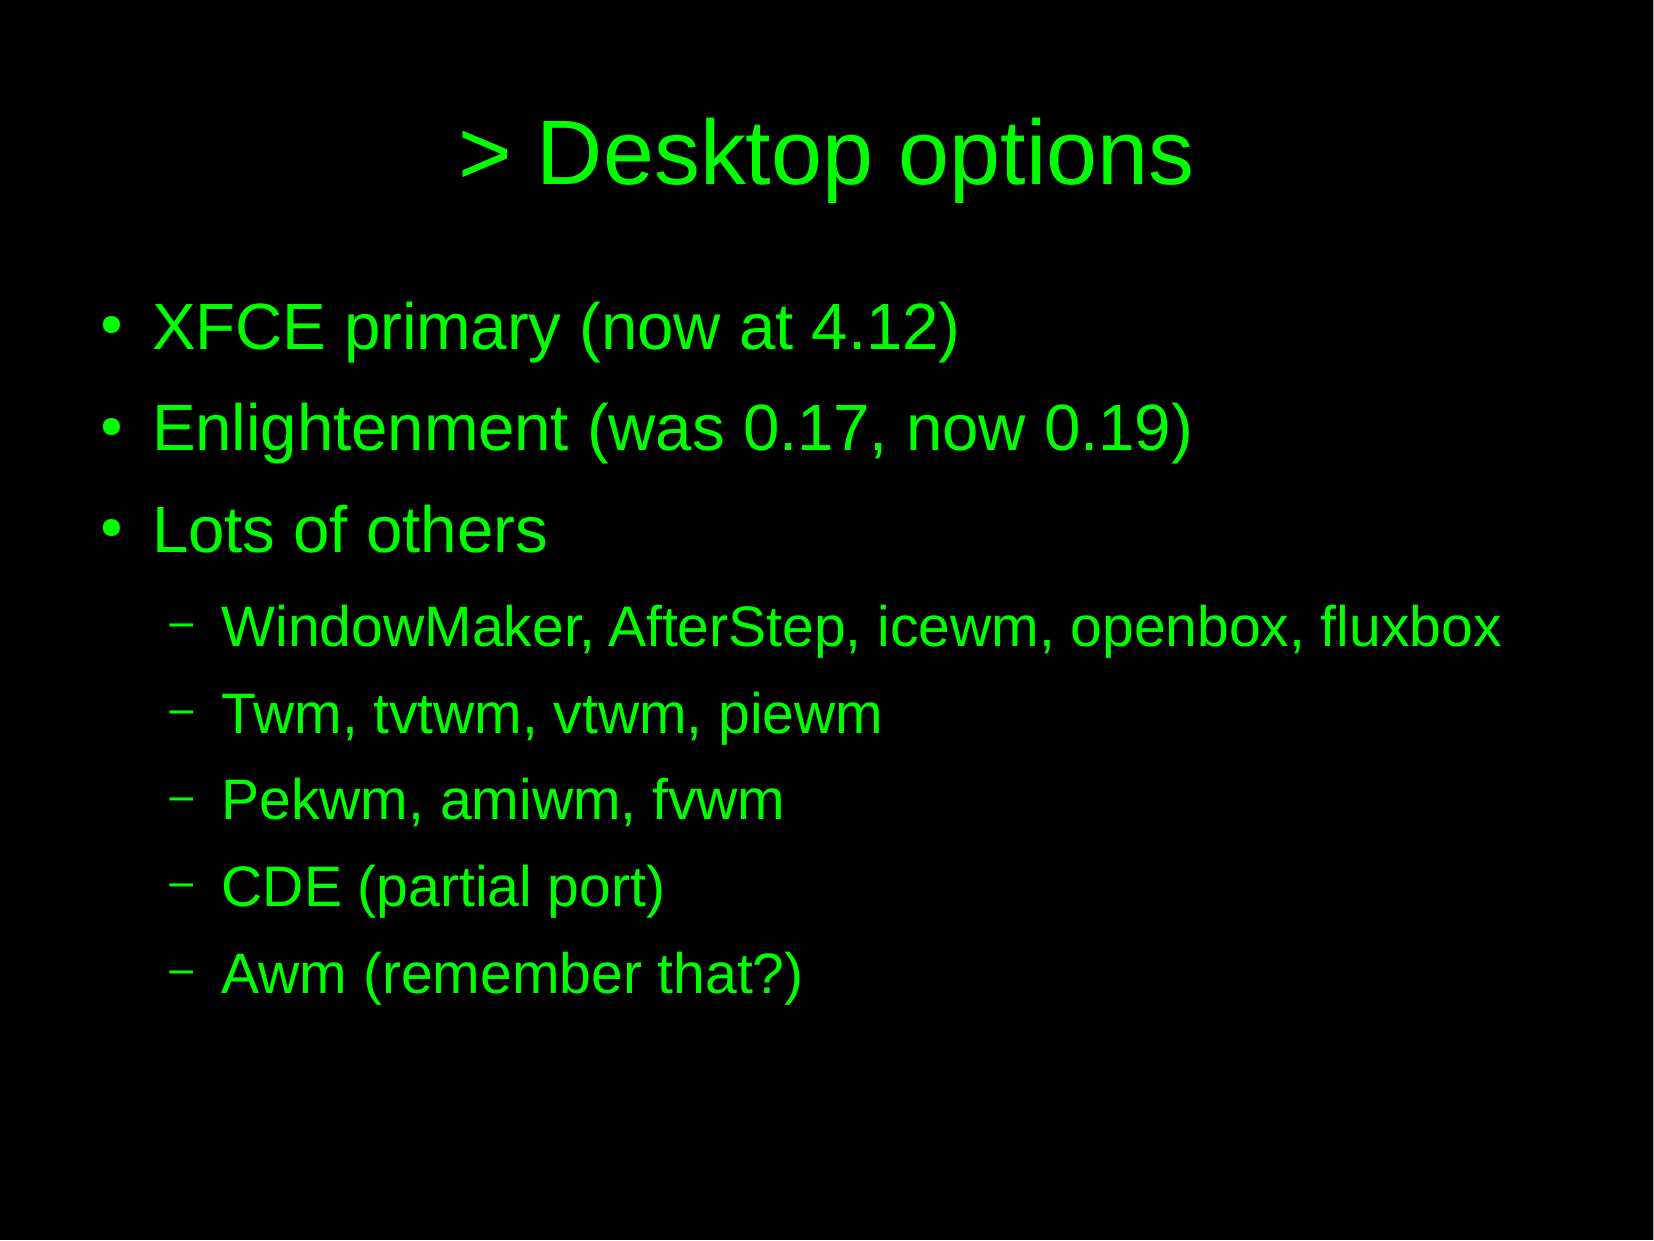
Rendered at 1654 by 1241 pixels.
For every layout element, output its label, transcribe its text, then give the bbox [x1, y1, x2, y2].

title > Desktop options [82, 49, 1571, 257]
list XFCE primary (now at 4.12) Enlightenment (was 0.17, now 0.19) Lots of others WindowMaker, AfterStep, icewm, openbox, fluxbox Twm, tvtwm, vtwm, piewm Pekwm, amiwm, fvwm CDE (partial port) Awm (remember that?) [82, 290, 1571, 1010]
